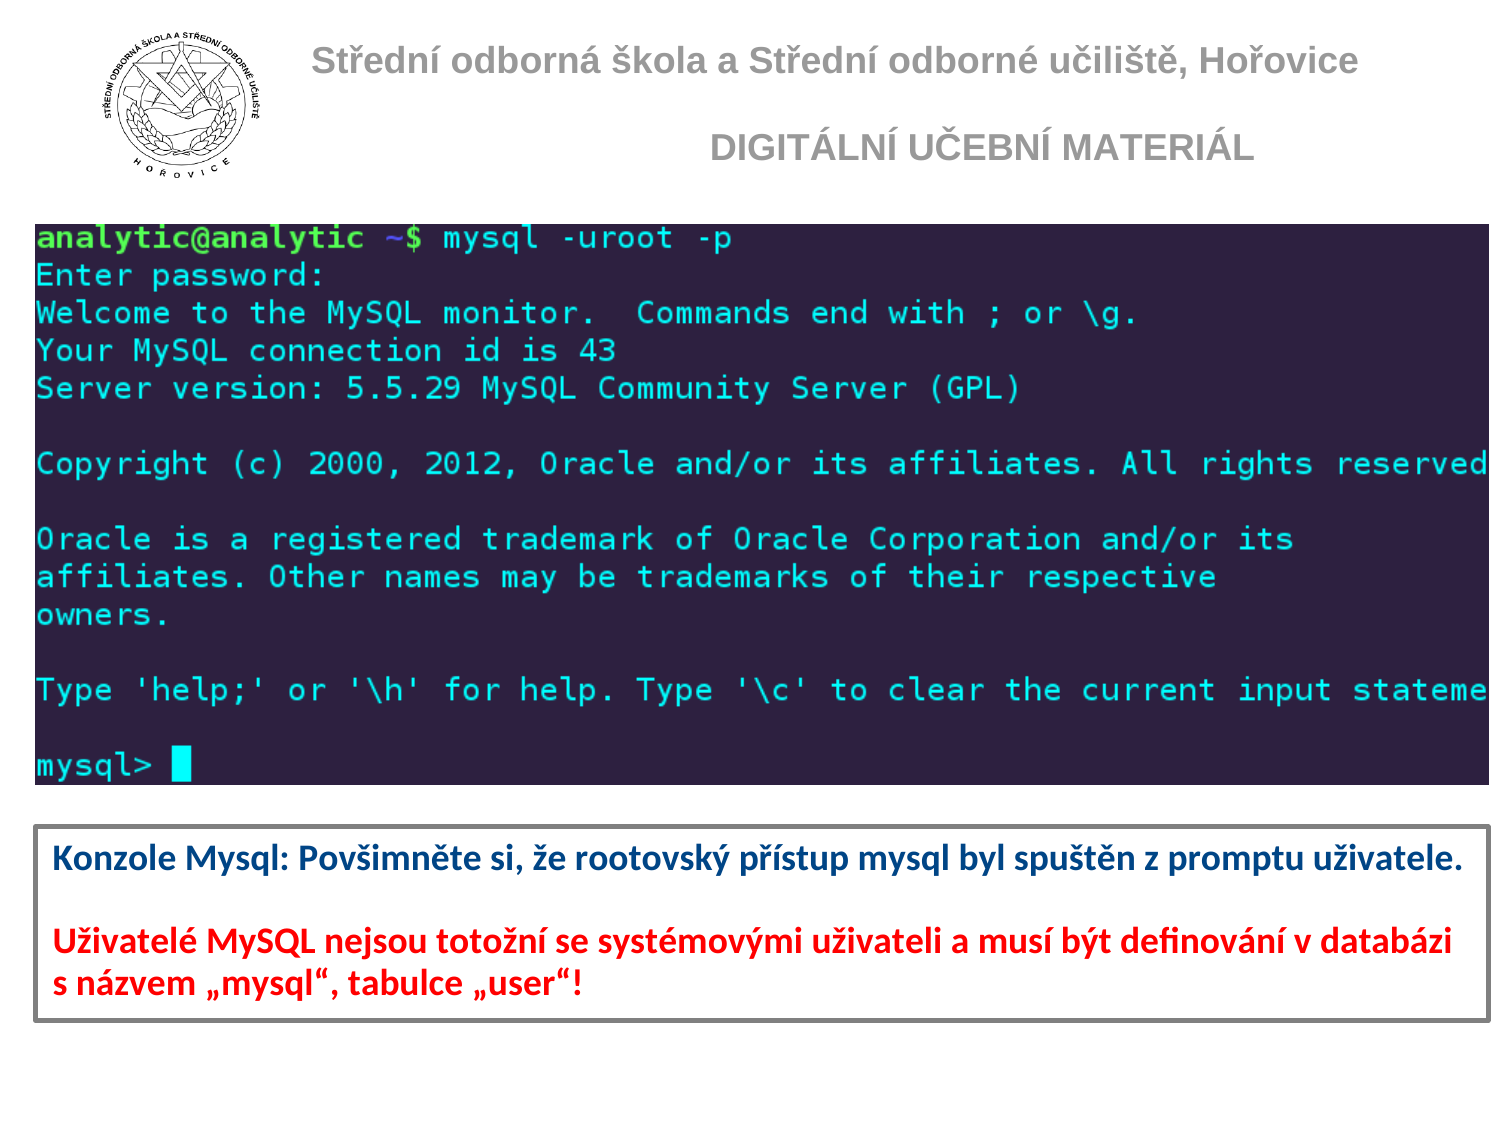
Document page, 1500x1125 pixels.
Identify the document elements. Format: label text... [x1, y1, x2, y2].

text_box Konzole Mysql: Povšimněte si, že rootovský přístup mysql byl spuštěn z promptu uživatele. Uživatelé MySQL nejsou totožní se systémovými uživateli a musí být definování v databázi s názvem „mysql“, tabulce „user“! [35, 826, 1489, 1021]
picture [102, 31, 260, 178]
picture [35, 224, 1489, 785]
